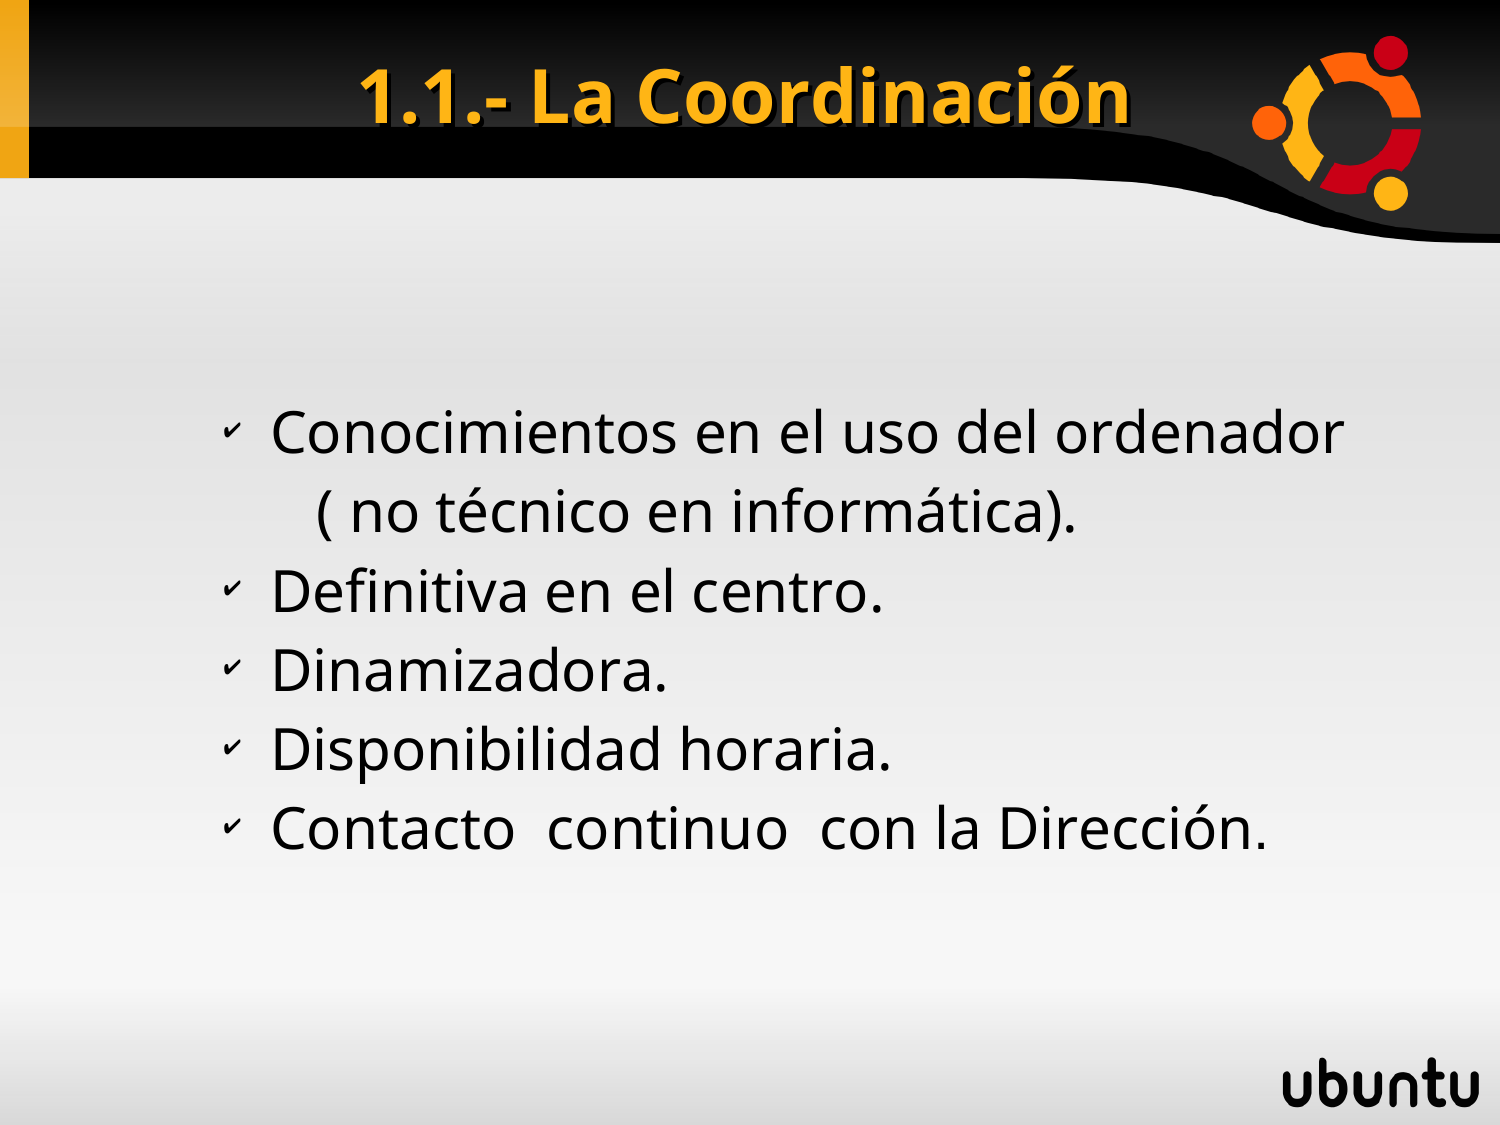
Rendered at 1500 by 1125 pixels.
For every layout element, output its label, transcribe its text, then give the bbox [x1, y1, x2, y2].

title 1.1.- La Coordinación [69, 0, 1420, 188]
text_box Conocimientos en el uso del ordenador ( no técnico en informática). Definitiva en el centro. Dinamizadora. Disponibilidad horaria. Contacto continuo con la Dirección. [59, 383, 1447, 1063]
picture [0, 0, 1500, 1125]
